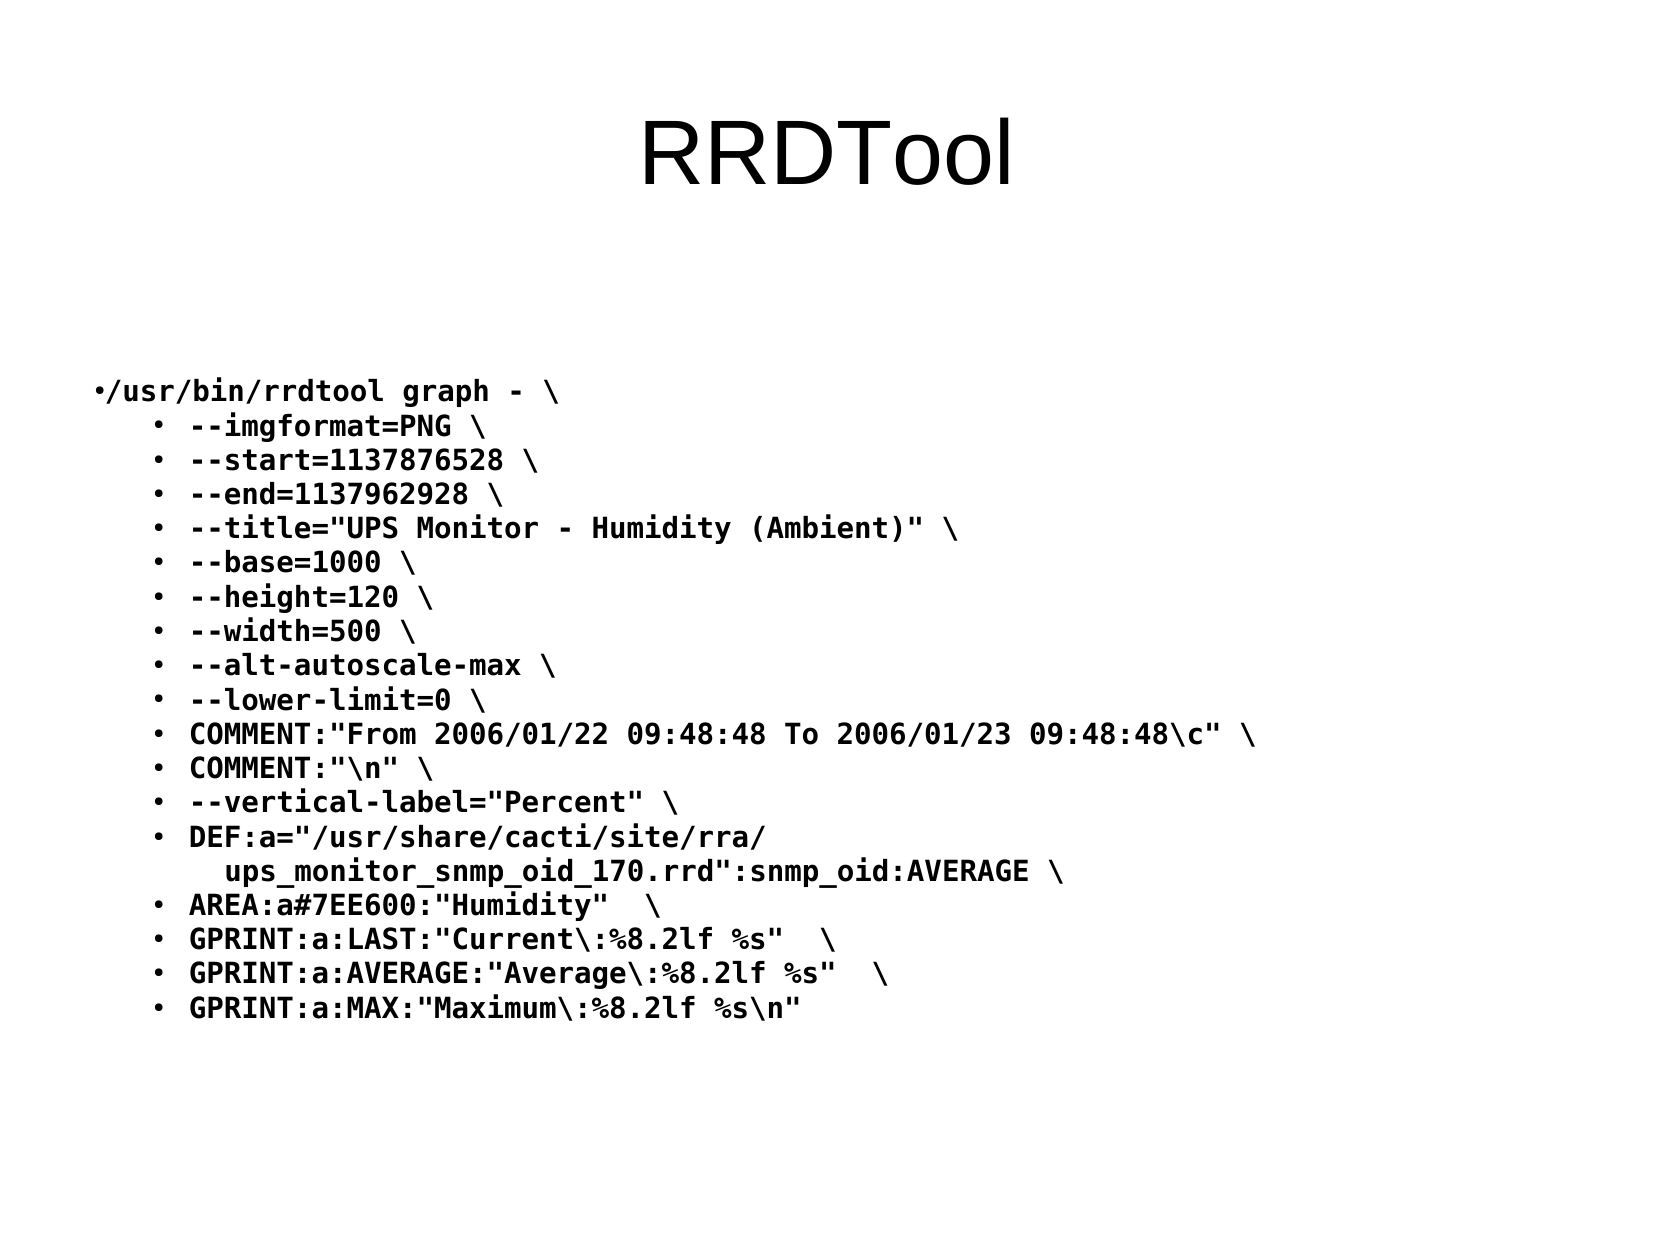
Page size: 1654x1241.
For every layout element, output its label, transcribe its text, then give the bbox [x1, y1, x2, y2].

title RRDTool [82, 49, 1571, 257]
subtitle /usr/bin/rrdtool graph - \ --imgformat=PNG \ --start=1137876528 \ --end=1137962928 \ --title="UPS Monitor - Humidity (Ambient)" \ --base=1000 \ --height=120 \ --width=500 \ --alt-autoscale-max \ --lower-limit=0 \ COMMENT:"From 2006/01/22 09:48:48 To 2006/01/23 09:48:48\c" \ COMMENT:"\n" \ --vertical-label="Percent" \ DEF:a="/usr/share/cacti/site/rra/ups_monitor_snmp_oid_170.rrd":snmp_oid:AVERAGE \ AREA:a#7EE600:"Humidity" \ GPRINT:a:LAST:"Current\:%8.2lf %s" \ GPRINT:a:AVERAGE:"Average\:%8.2lf %s" \ GPRINT:a:MAX:"Maximum\:%8.2lf %s\n" [82, 290, 1571, 1110]
